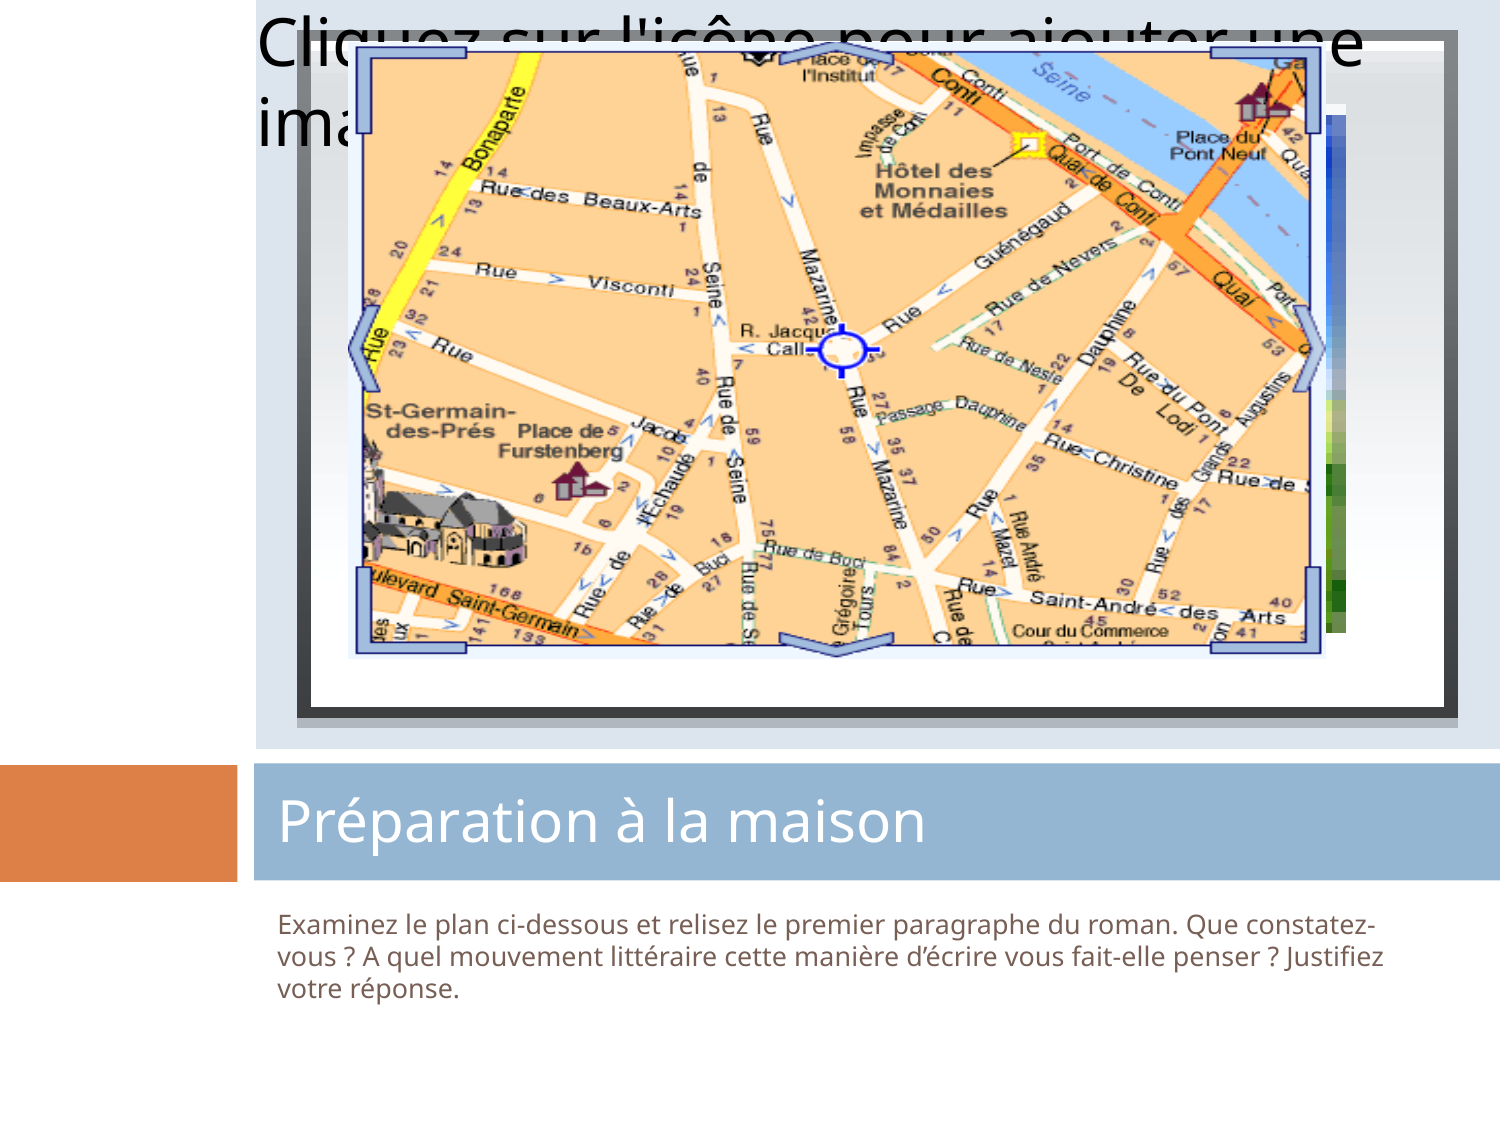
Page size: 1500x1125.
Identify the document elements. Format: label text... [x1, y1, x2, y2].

picture [256, 0, 1500, 750]
chart [348, 42, 1326, 659]
list Examinez le plan ci-dessous et relisez le premier paragraphe du roman. Que constatez-vous ? A quel mouvement littéraire cette manière d’écrire vous fait-elle penser ? Justifiez votre réponse. [262, 900, 1463, 1013]
title Préparation à la maison [262, 762, 1463, 875]
